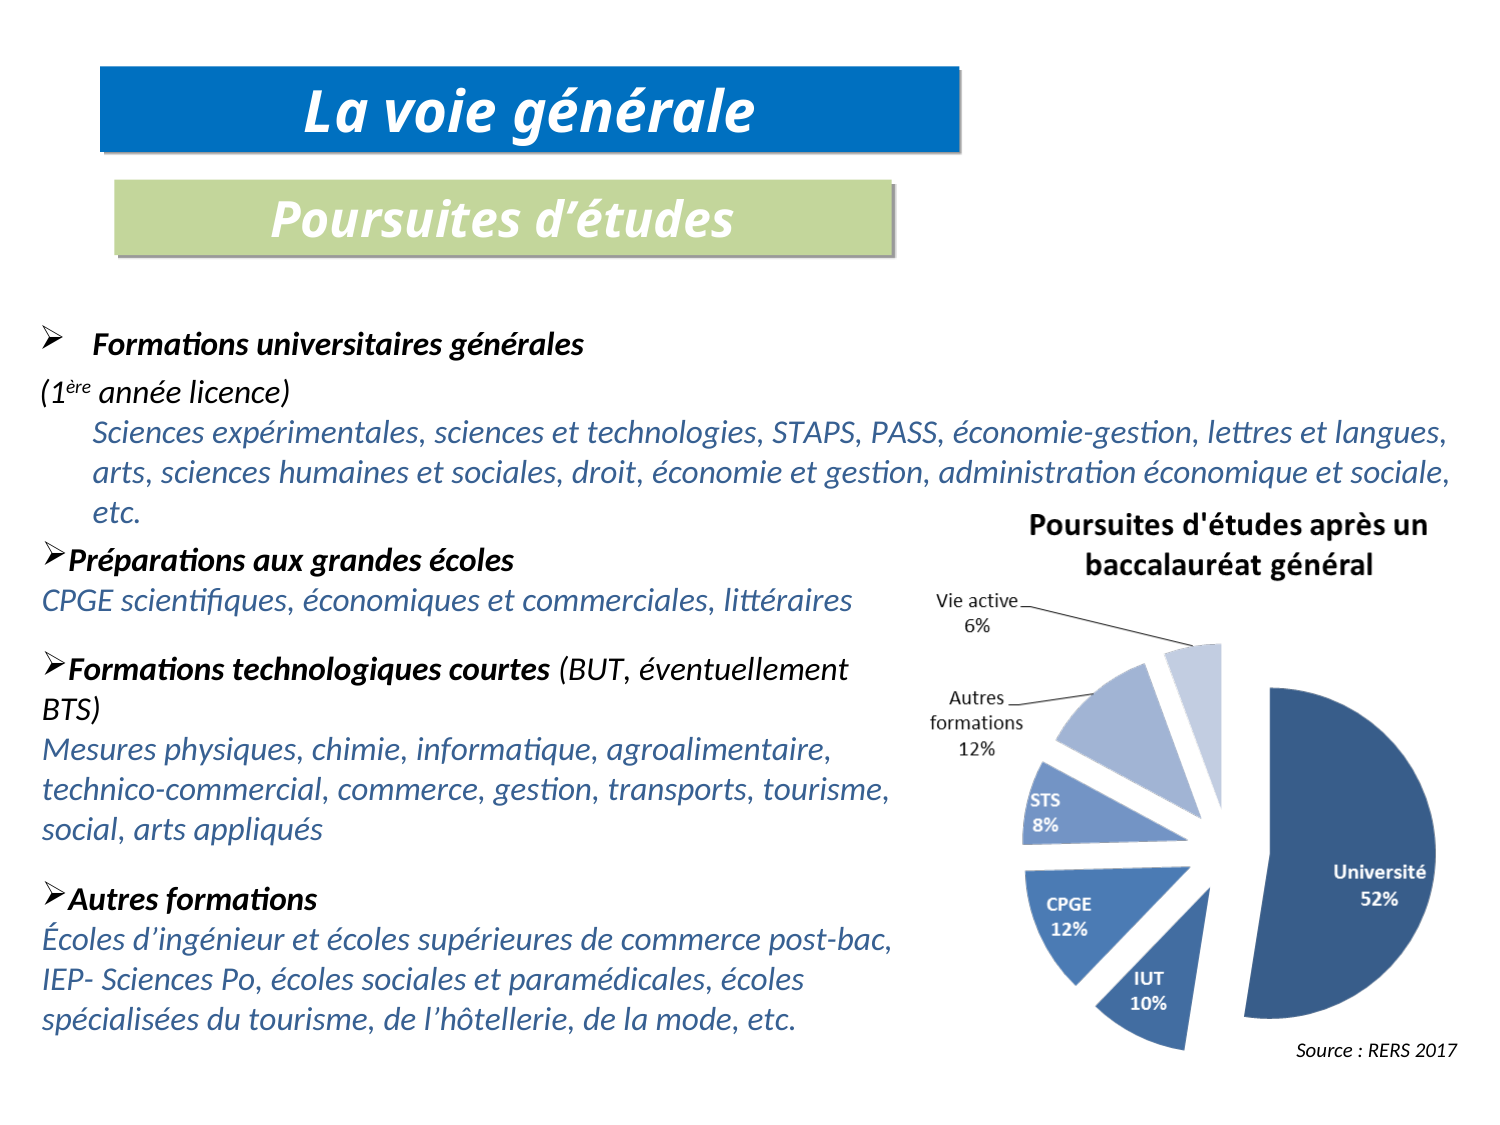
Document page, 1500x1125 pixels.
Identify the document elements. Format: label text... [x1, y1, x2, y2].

text_box Formations technologiques courtes (BUT, éventuellement BTS) Mesures physiques, chimie, informatique, agroalimentaire, technico-commercial, commerce, gestion, transports, tourisme, social, arts appliqués [27, 639, 928, 855]
text_box La voie générale [100, 66, 960, 152]
text_box Préparations aux grandes écoles CPGE scientifiques, économiques et commerciales, littéraires [27, 551, 885, 626]
picture [885, 487, 1500, 1114]
text_box Poursuites d’études [114, 179, 892, 256]
text_box Formations universitaires générales (1ère année licence) Sciences expérimentales, sciences et technologies, STAPS, PASS, économie-gestion, lettres et langues, arts, sciences humaines et sociales, droit, économie et gestion, administration économique et sociale, etc. [24, 314, 1483, 551]
text_box Autres formations Écoles d’ingénieur et écoles supérieures de commerce post-bac, IEP- Sciences Po, écoles sociales et paramédicales, écoles spécialisées du tourisme, de l’hôtellerie, de la mode, etc. [27, 869, 928, 1045]
